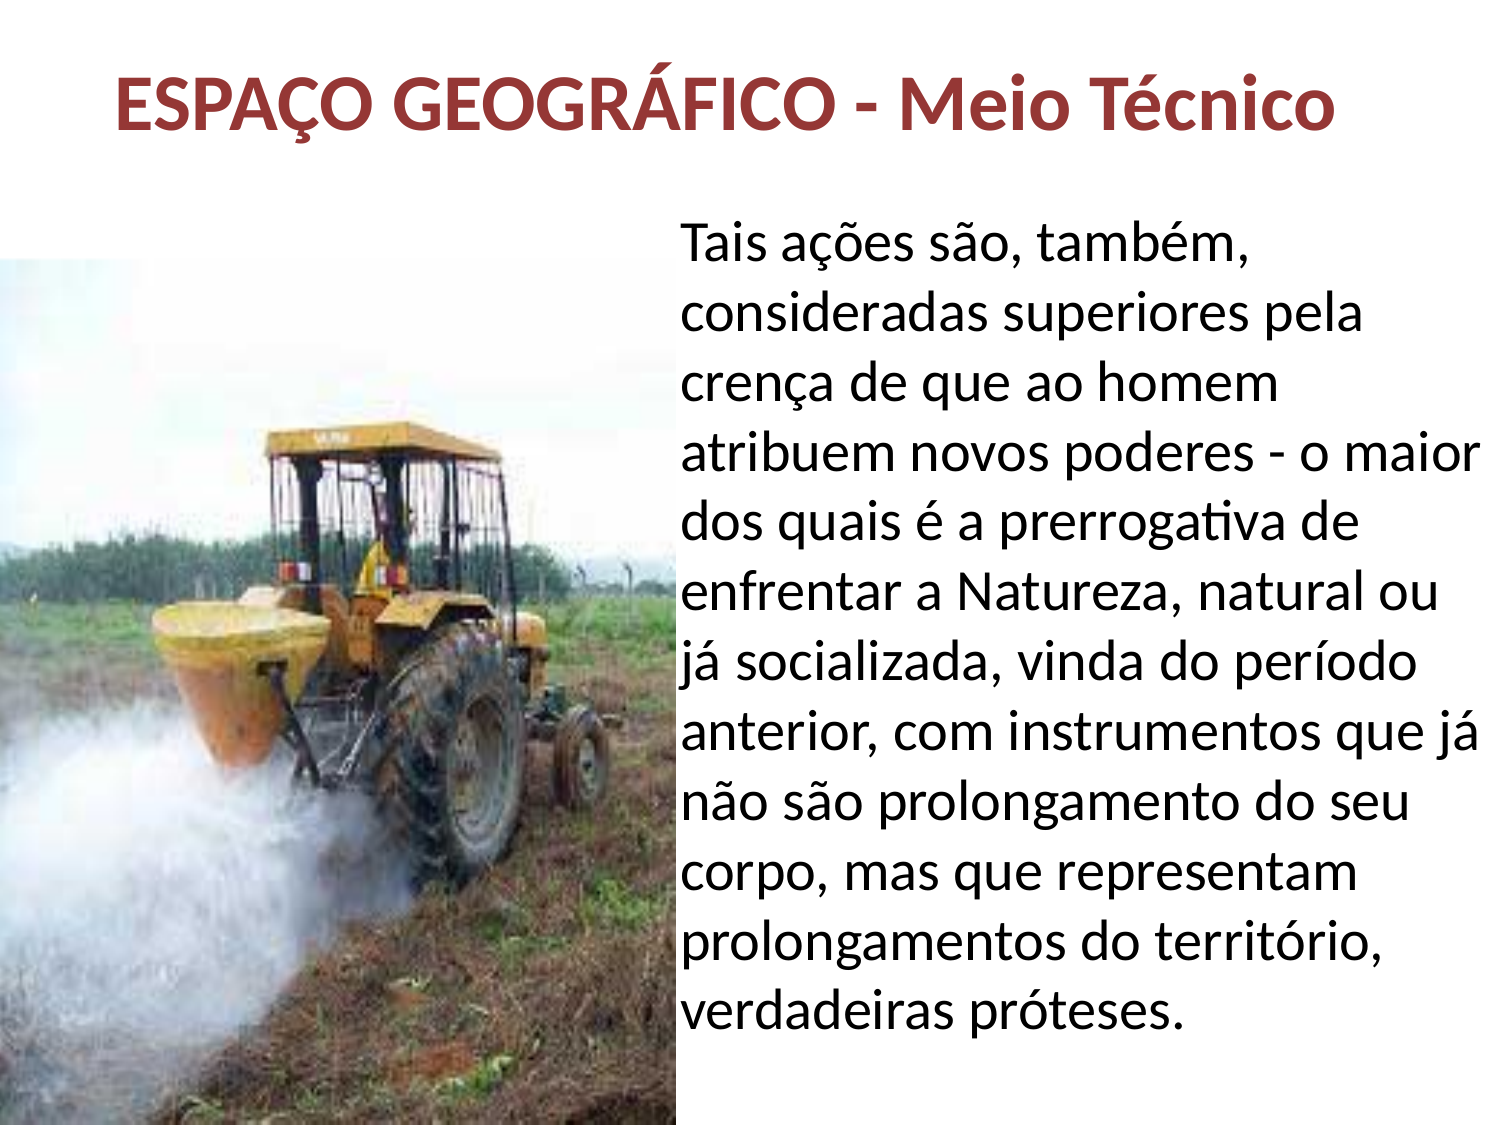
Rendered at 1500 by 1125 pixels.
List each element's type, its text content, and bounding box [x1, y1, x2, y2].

text_box ESPAÇO GEOGRÁFICO - Meio Técnico [99, 4, 1450, 192]
list Tais ações são, também, consideradas superiores pela crença de que ao homem atribuem novos poderes - o maior dos quais é a prerrogativa de enfrentar a Natureza, natural ou já socializada, vinda do período anterior, com instrumentos que já não são prolongamento do seu corpo, mas que representam prolongamentos do território, verdadeiras próteses. [664, 195, 1498, 1078]
picture [0, 257, 676, 1125]
